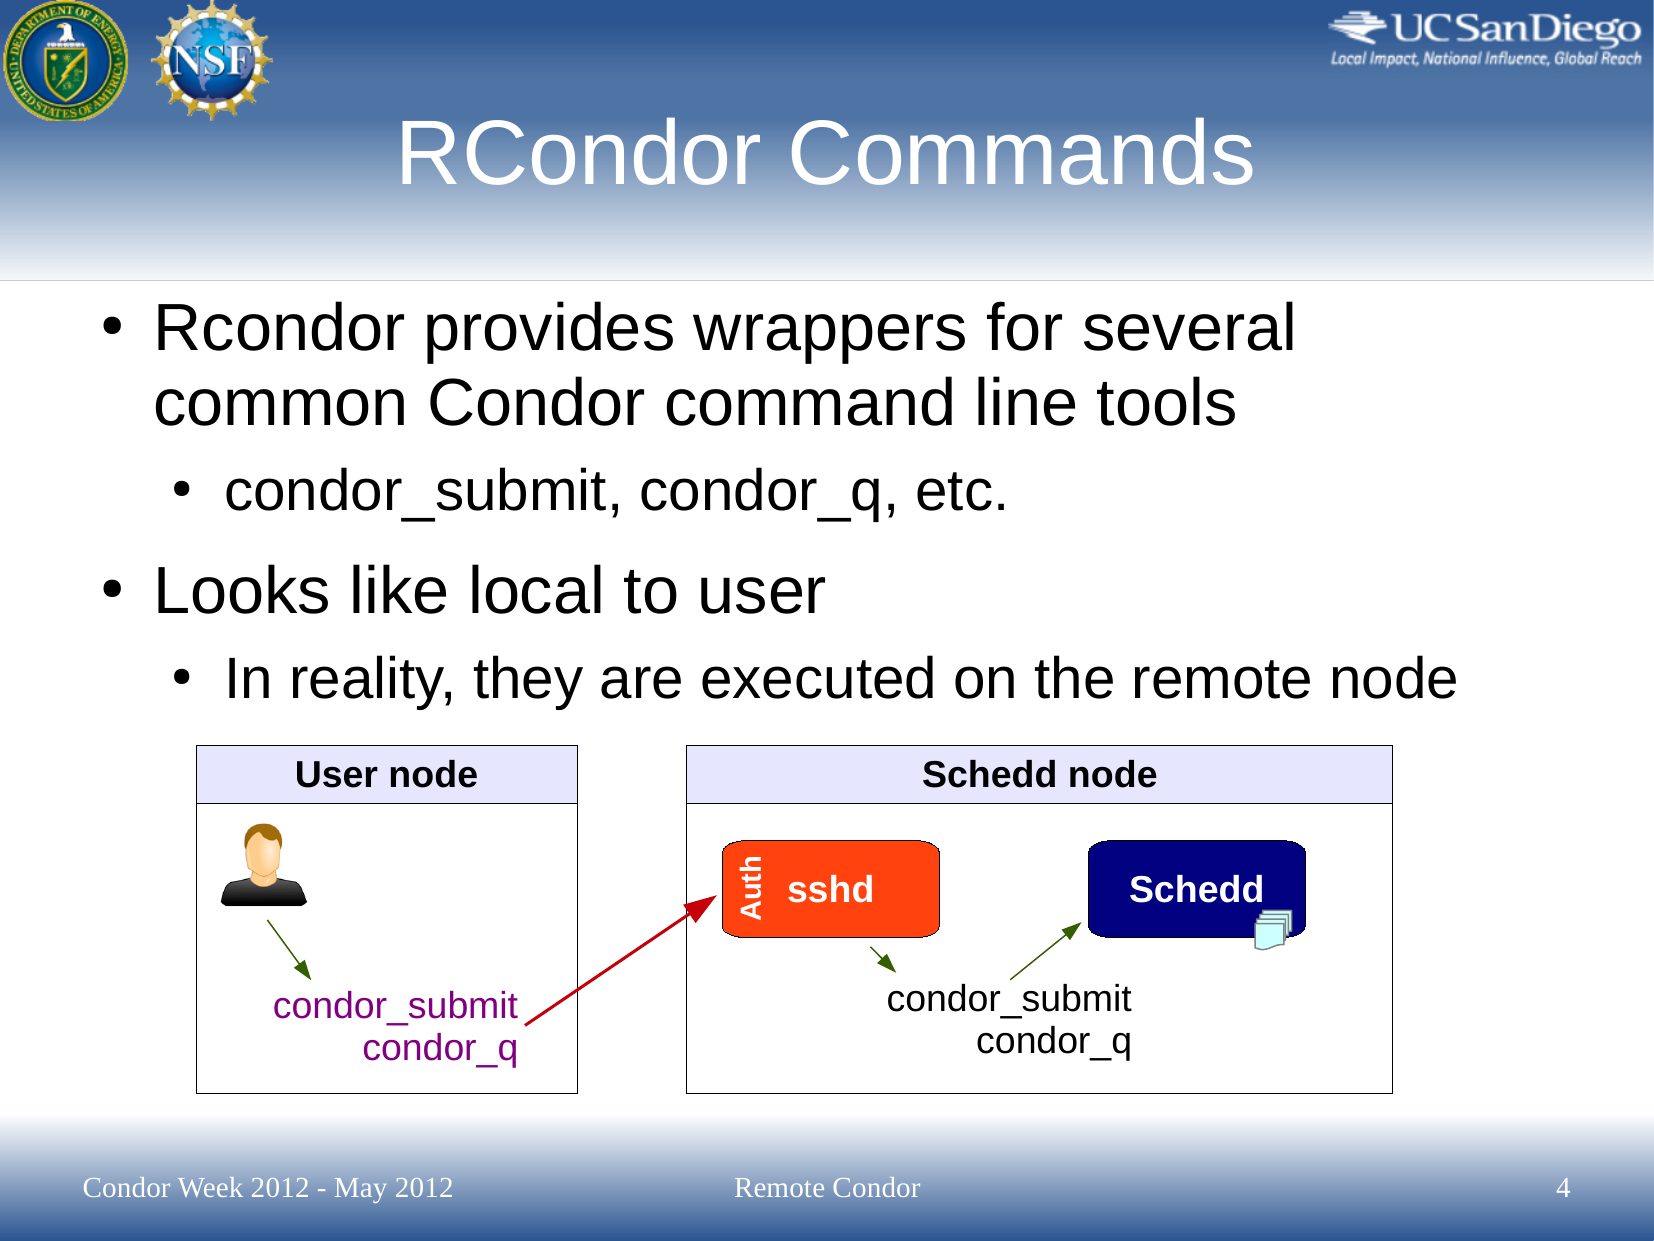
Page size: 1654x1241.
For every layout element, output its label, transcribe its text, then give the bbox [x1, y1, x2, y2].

text_box Auth [726, 840, 775, 937]
text_box condor_submit condor_q [258, 977, 534, 1076]
text_box Schedd node [686, 745, 1393, 804]
list Rcondor provides wrappers for several common Condor command line tools condor_submit, condor_q, etc. Looks like local to user In reality, they are executed on the remote node [82, 290, 1571, 1109]
picture [0, 0, 1654, 288]
text_box sshd [722, 846, 726, 933]
text_box User node [196, 745, 578, 804]
text_box [196, 804, 578, 1094]
text_box condor_submit condor_q [871, 969, 1147, 1069]
text_box sshd [738, 840, 940, 938]
picture [218, 817, 309, 908]
title RCondor Commands [82, 56, 1571, 250]
text_box Schedd [1088, 840, 1306, 938]
text_box [686, 804, 1393, 1094]
